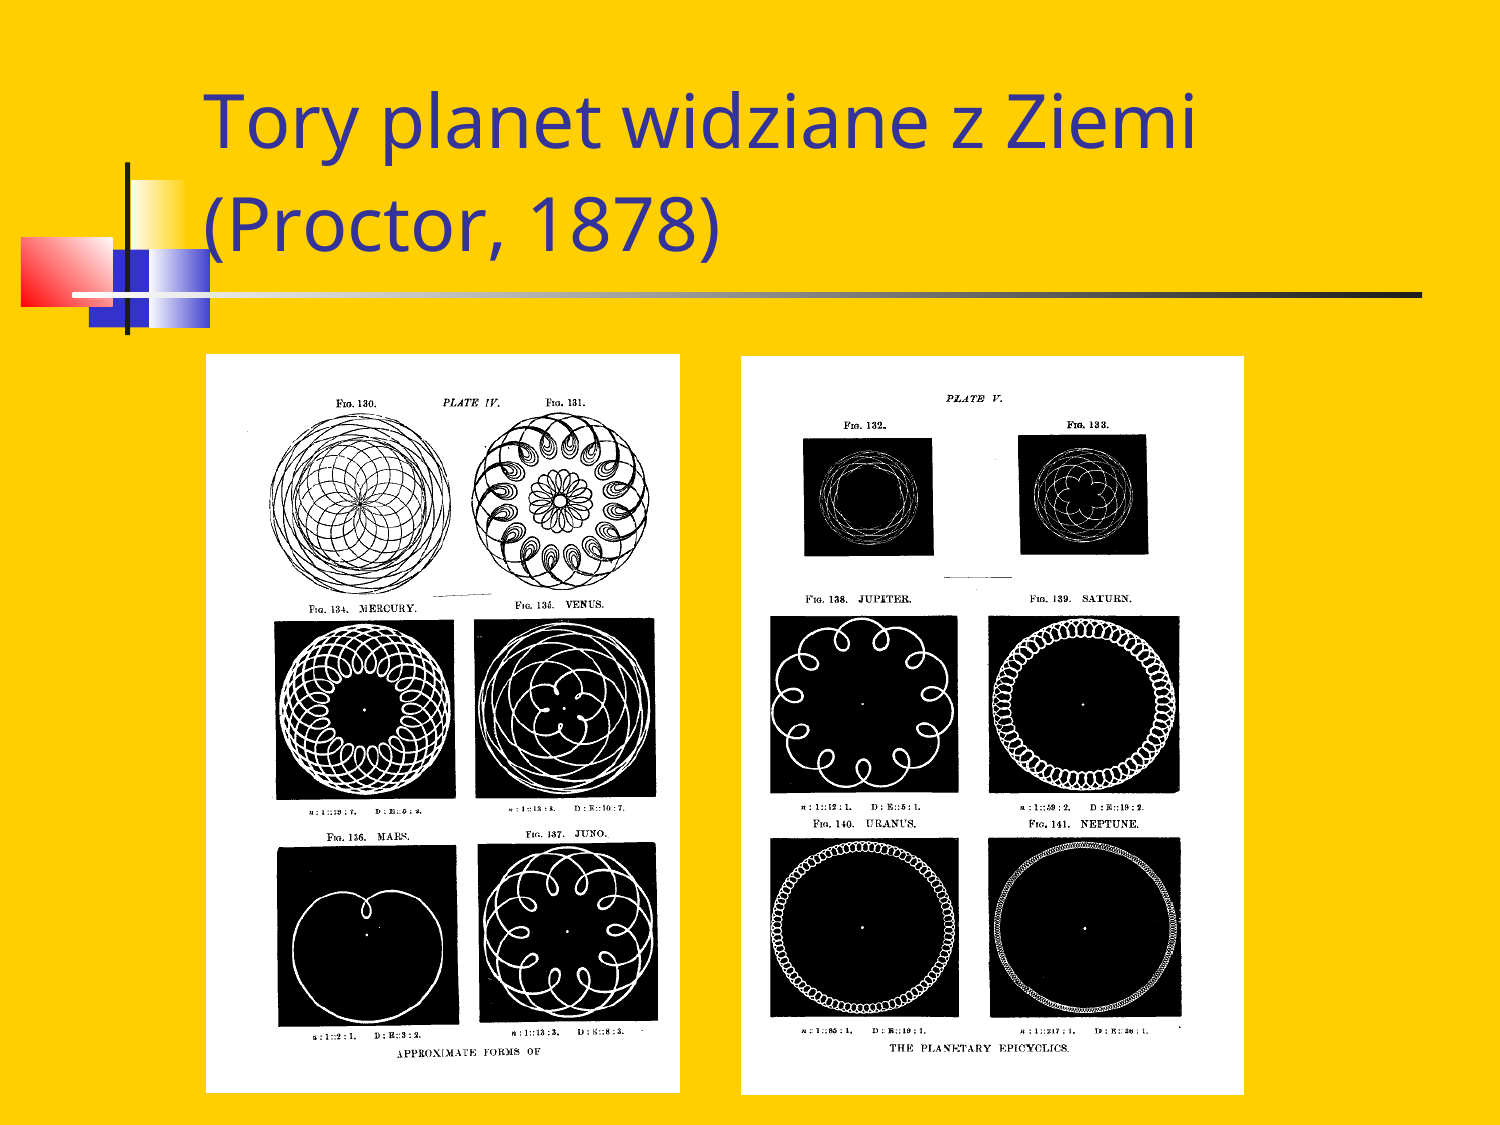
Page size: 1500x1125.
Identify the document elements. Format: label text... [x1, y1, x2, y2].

title Tory planet widziane z Ziemi (Proctor, 1878) [188, 53, 1468, 290]
picture [741, 356, 1244, 1095]
picture [206, 354, 680, 1093]
